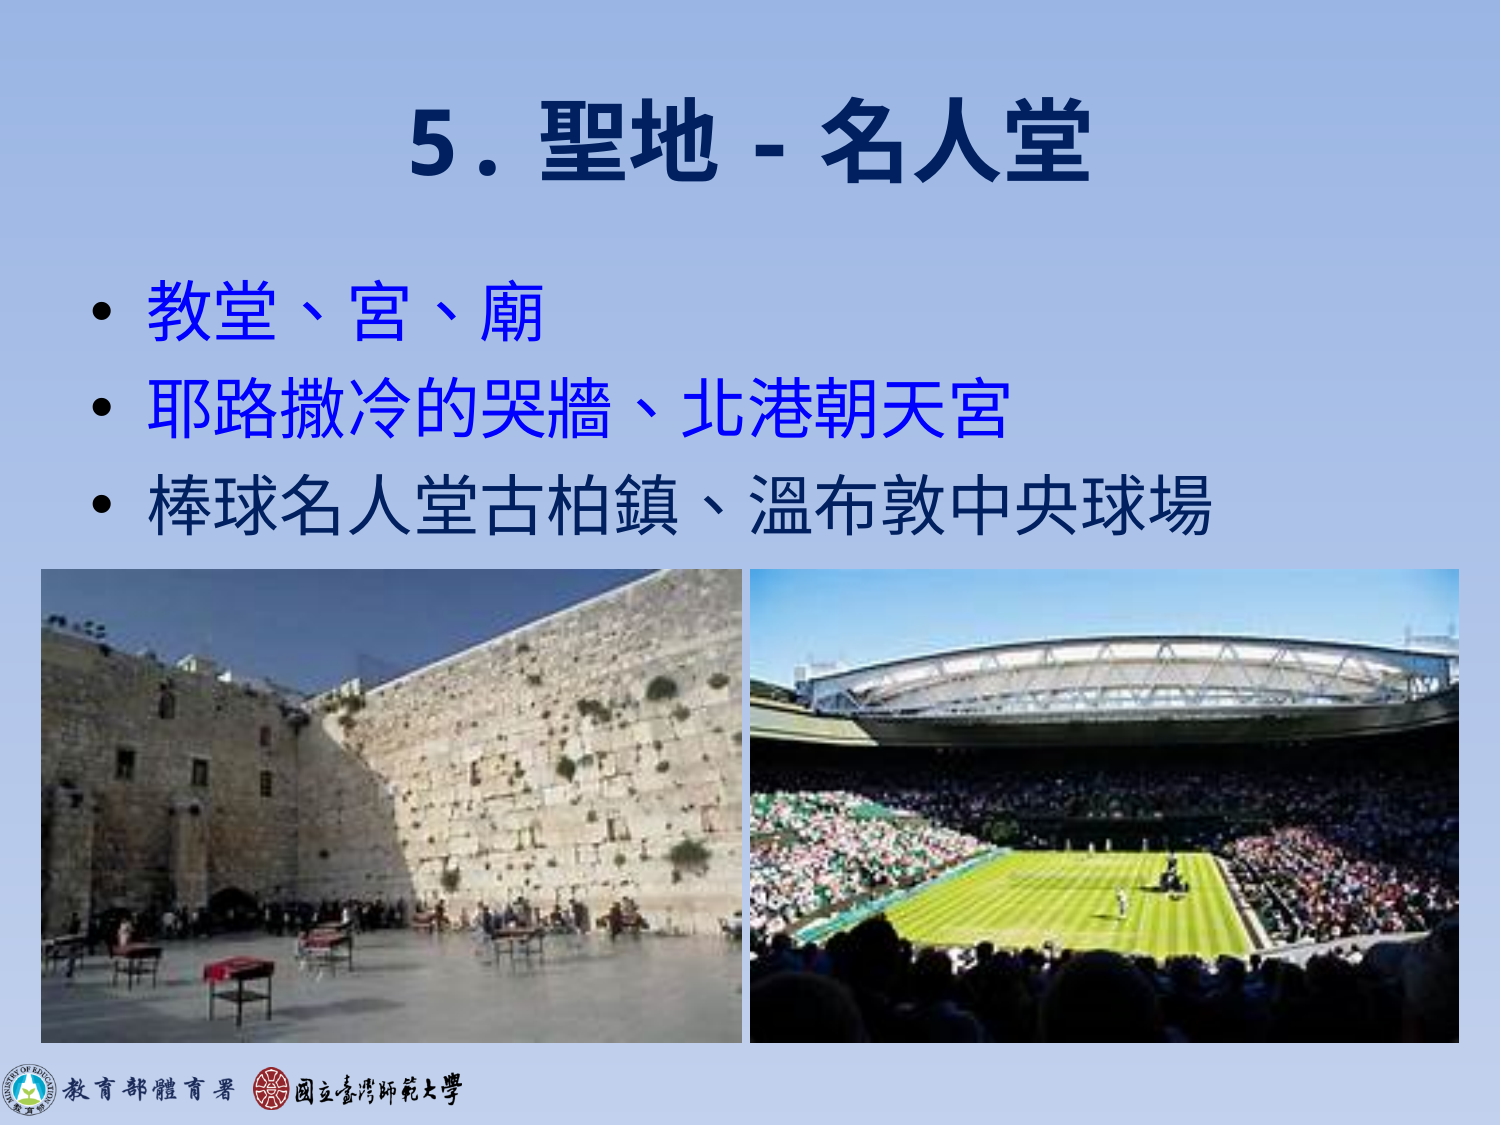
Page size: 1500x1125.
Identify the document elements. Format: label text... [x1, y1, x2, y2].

picture [41, 569, 742, 1043]
title 5.聖地-名人堂 [75, 45, 1426, 233]
list 教堂、宮、廟 耶路撒冷的哭牆、北港朝天宮 棒球名人堂古柏鎮、溫布敦中央球場 [75, 262, 1426, 1005]
picture [750, 569, 1459, 1043]
